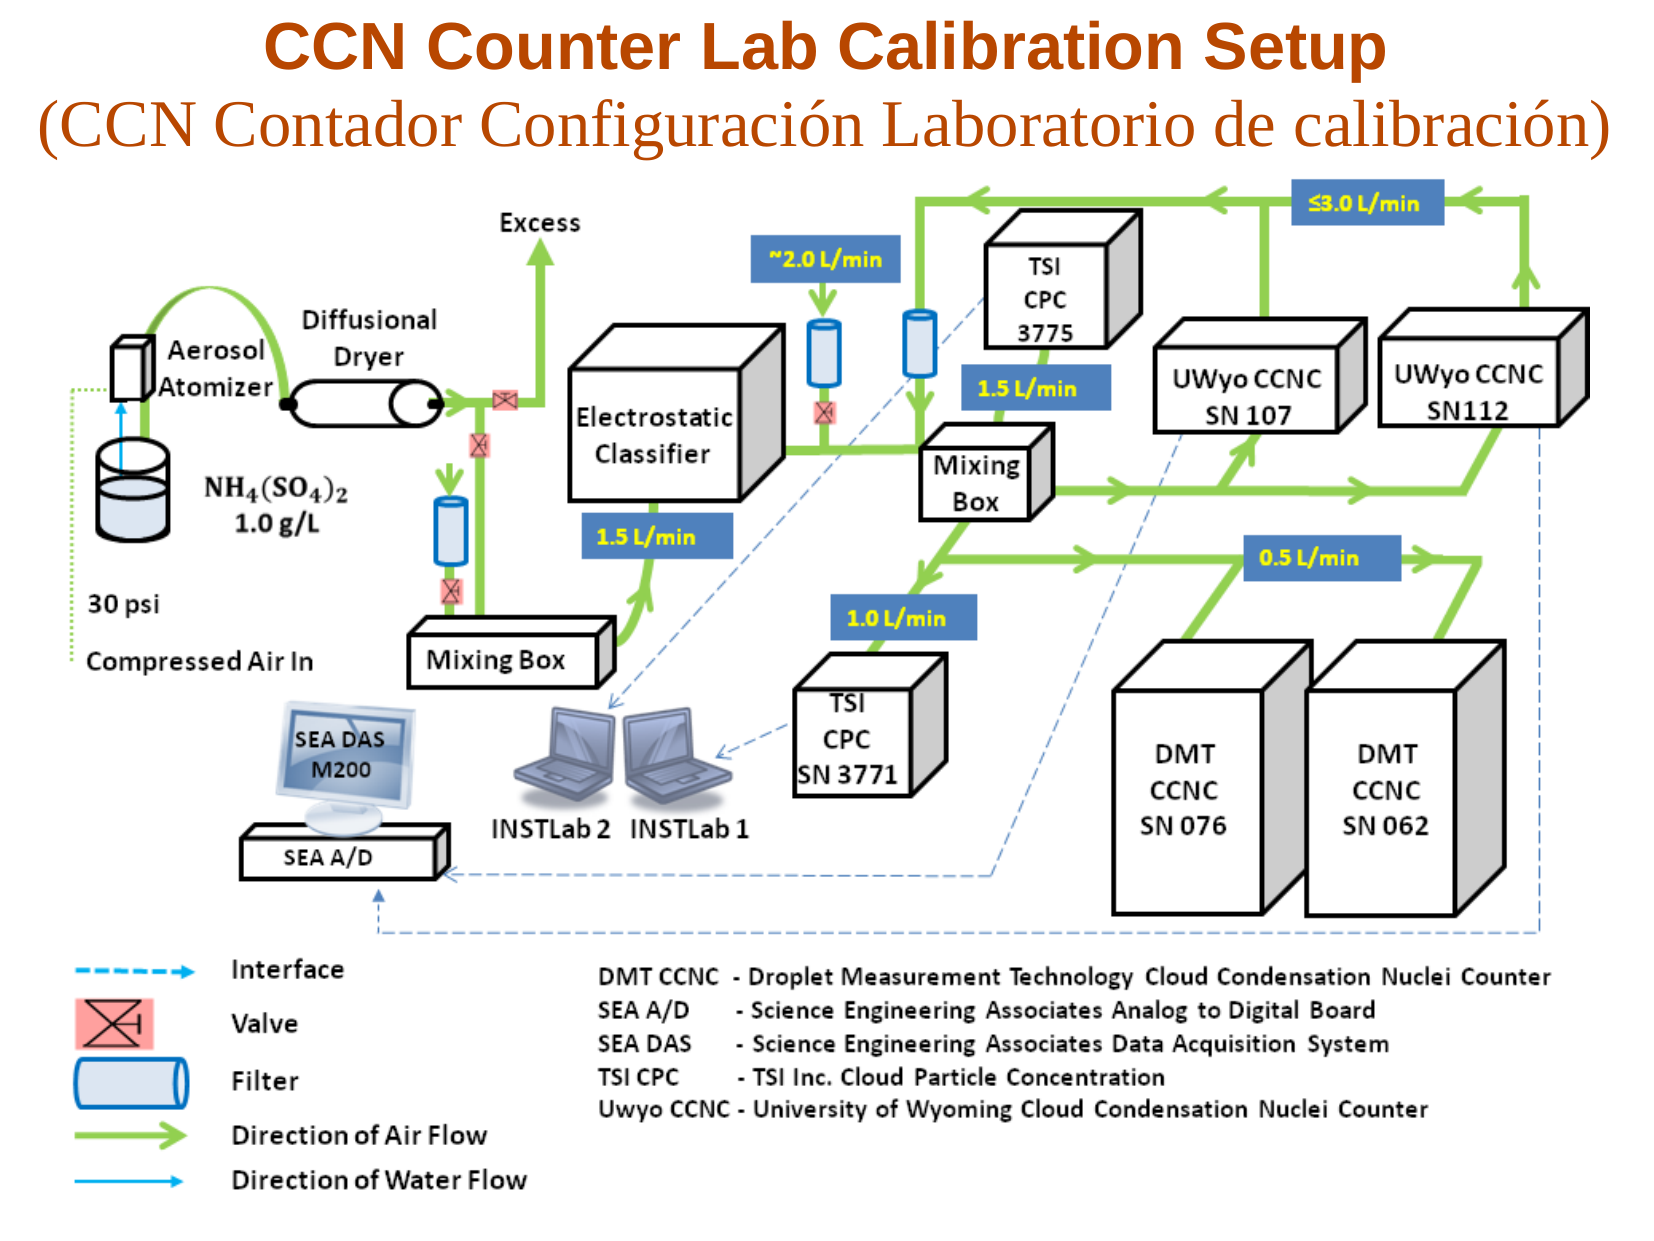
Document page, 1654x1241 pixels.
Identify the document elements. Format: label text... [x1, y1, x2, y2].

picture [59, 170, 1590, 1220]
text_box CCN Counter Lab Calibration Setup (CCN Contador Configuración Laboratorio de calibración) [0, 0, 1653, 170]
